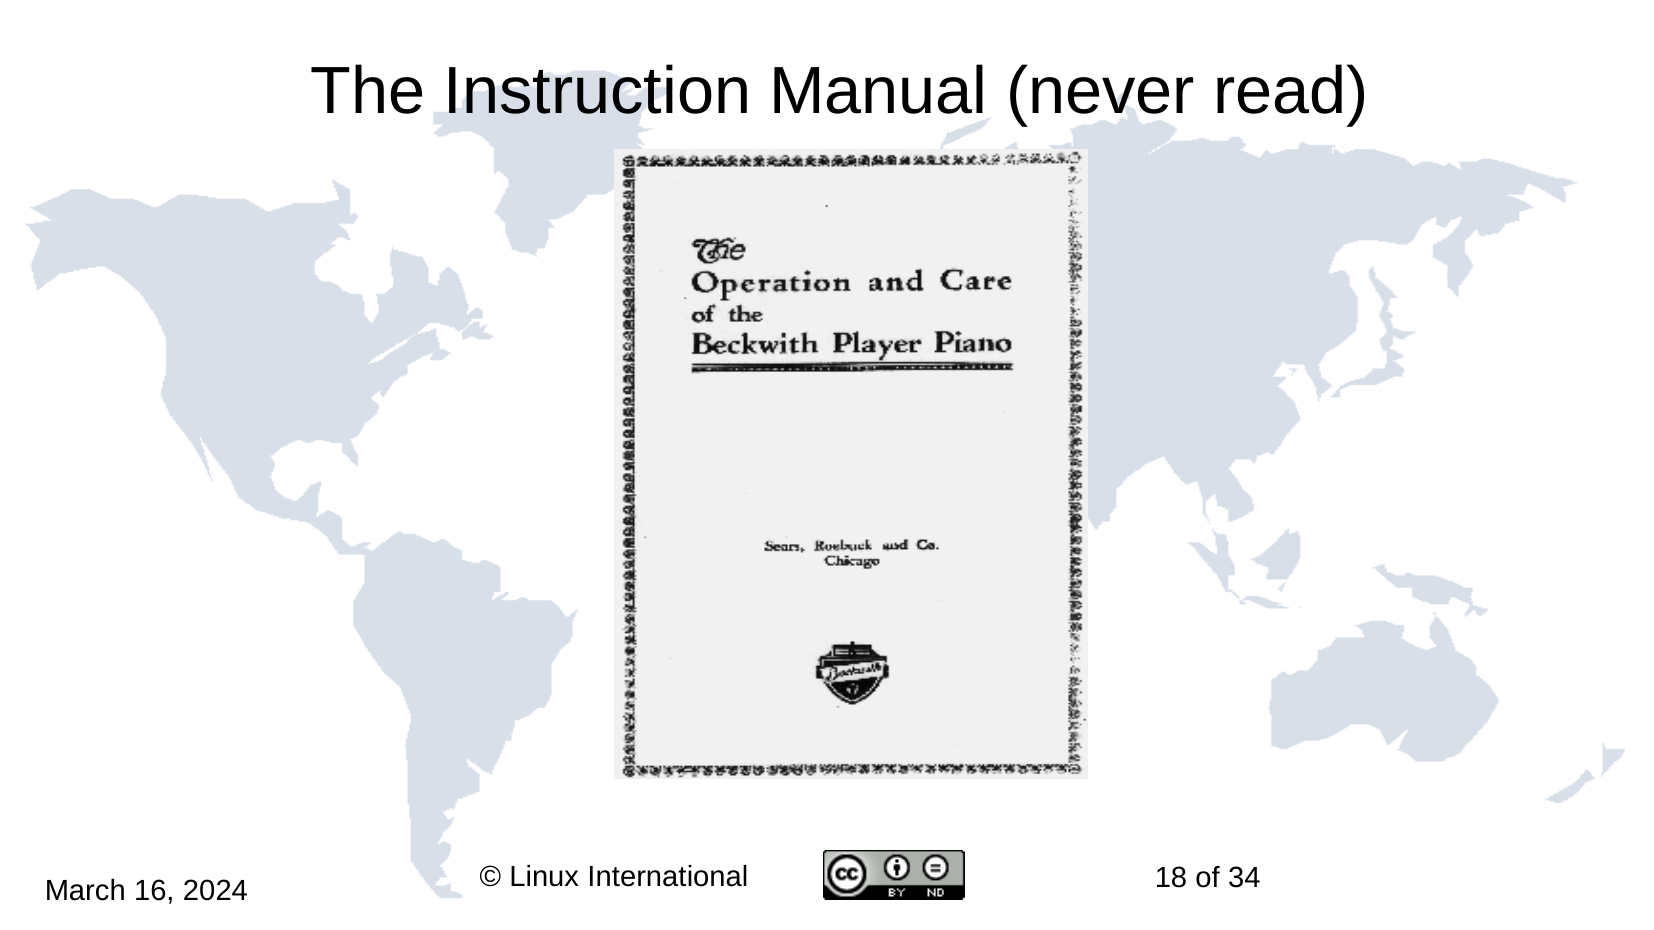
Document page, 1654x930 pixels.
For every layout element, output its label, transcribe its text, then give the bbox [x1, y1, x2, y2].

title The Instruction Manual (never read) [130, 44, 1551, 135]
picture [0, 0, 1654, 930]
